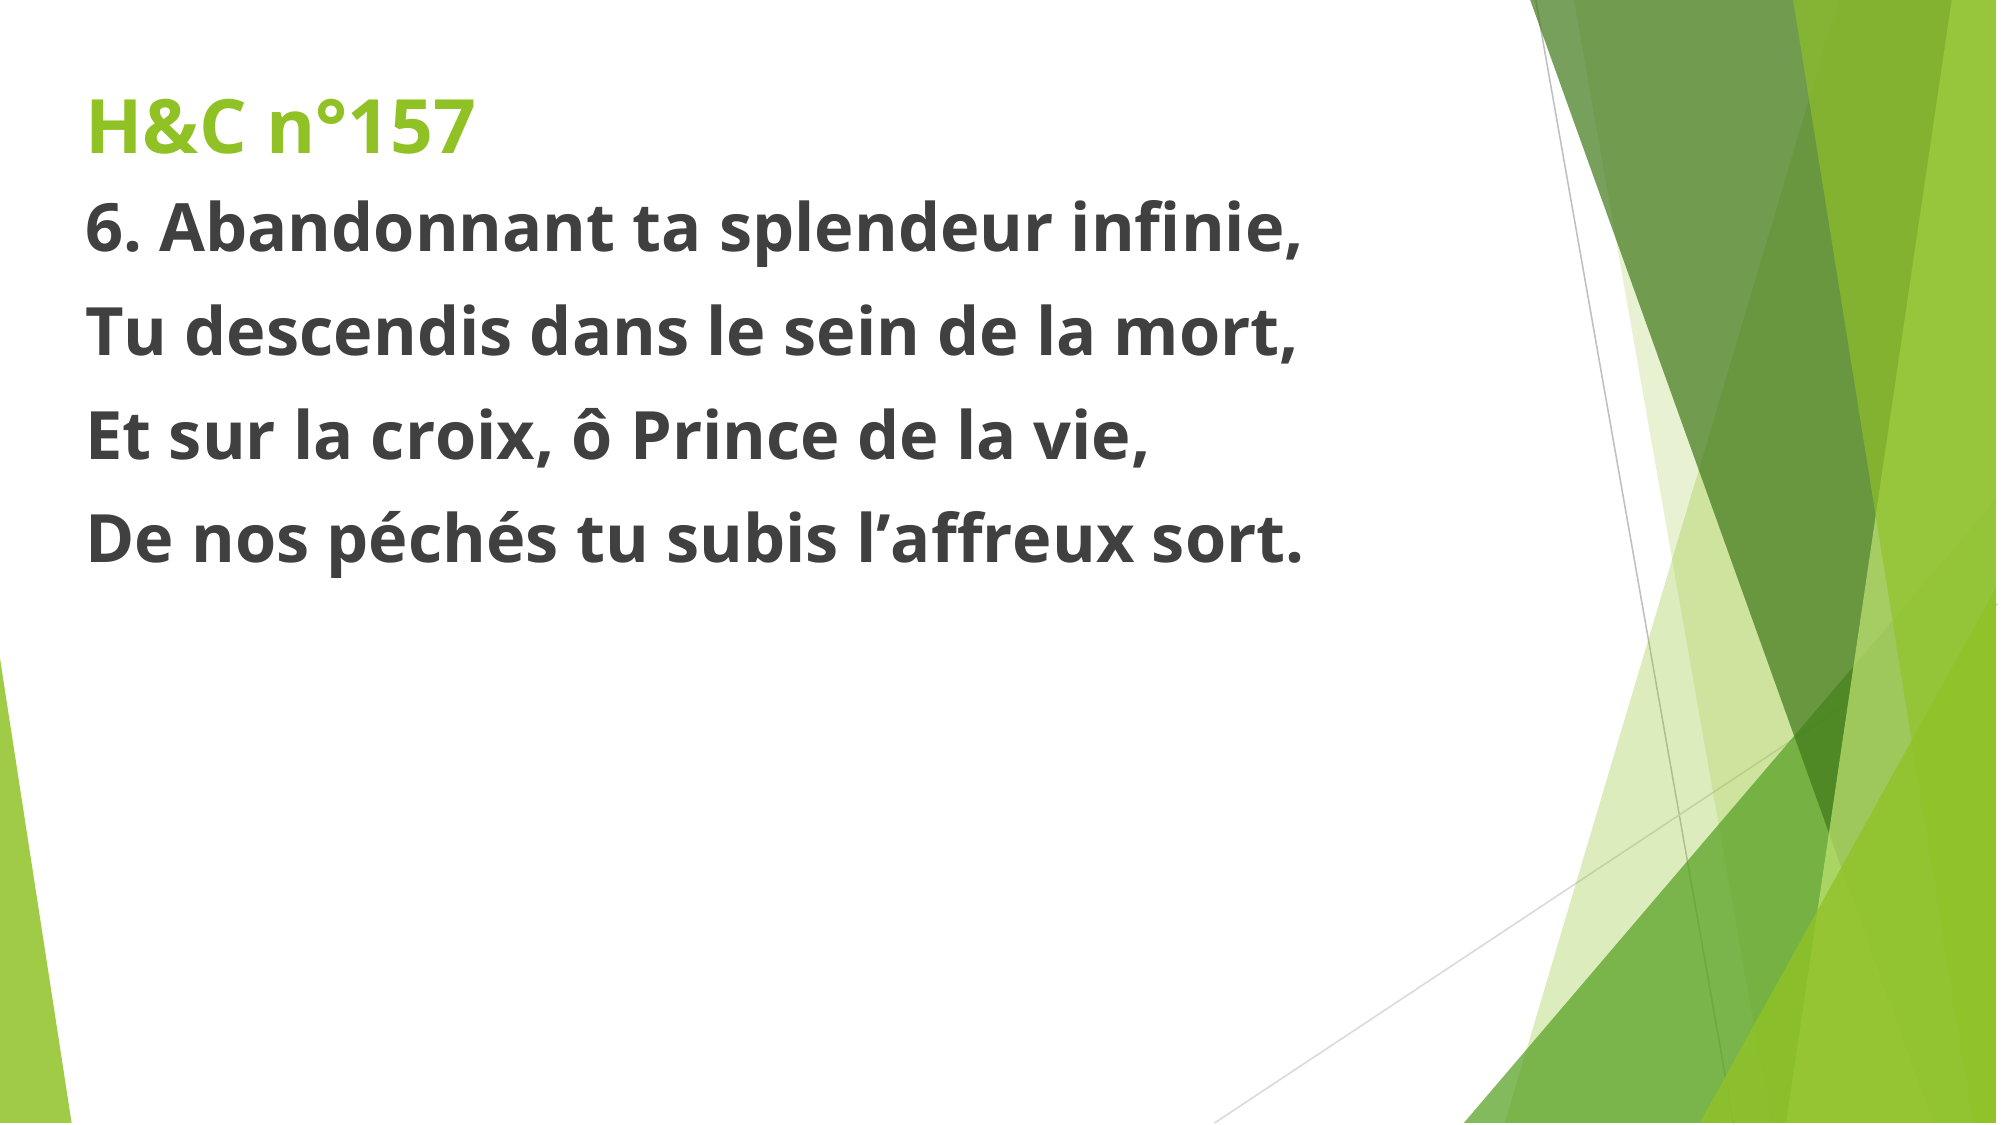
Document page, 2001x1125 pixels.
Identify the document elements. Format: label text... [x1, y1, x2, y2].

text_box H&C n°157 [70, 70, 603, 165]
text_box 6. Abandonnant ta splendeur infinie, Tu descendis dans le sein de la mort, Et sur la croix, ô Prince de la vie, De nos péchés tu subis l’affreux sort. [70, 165, 1985, 1079]
